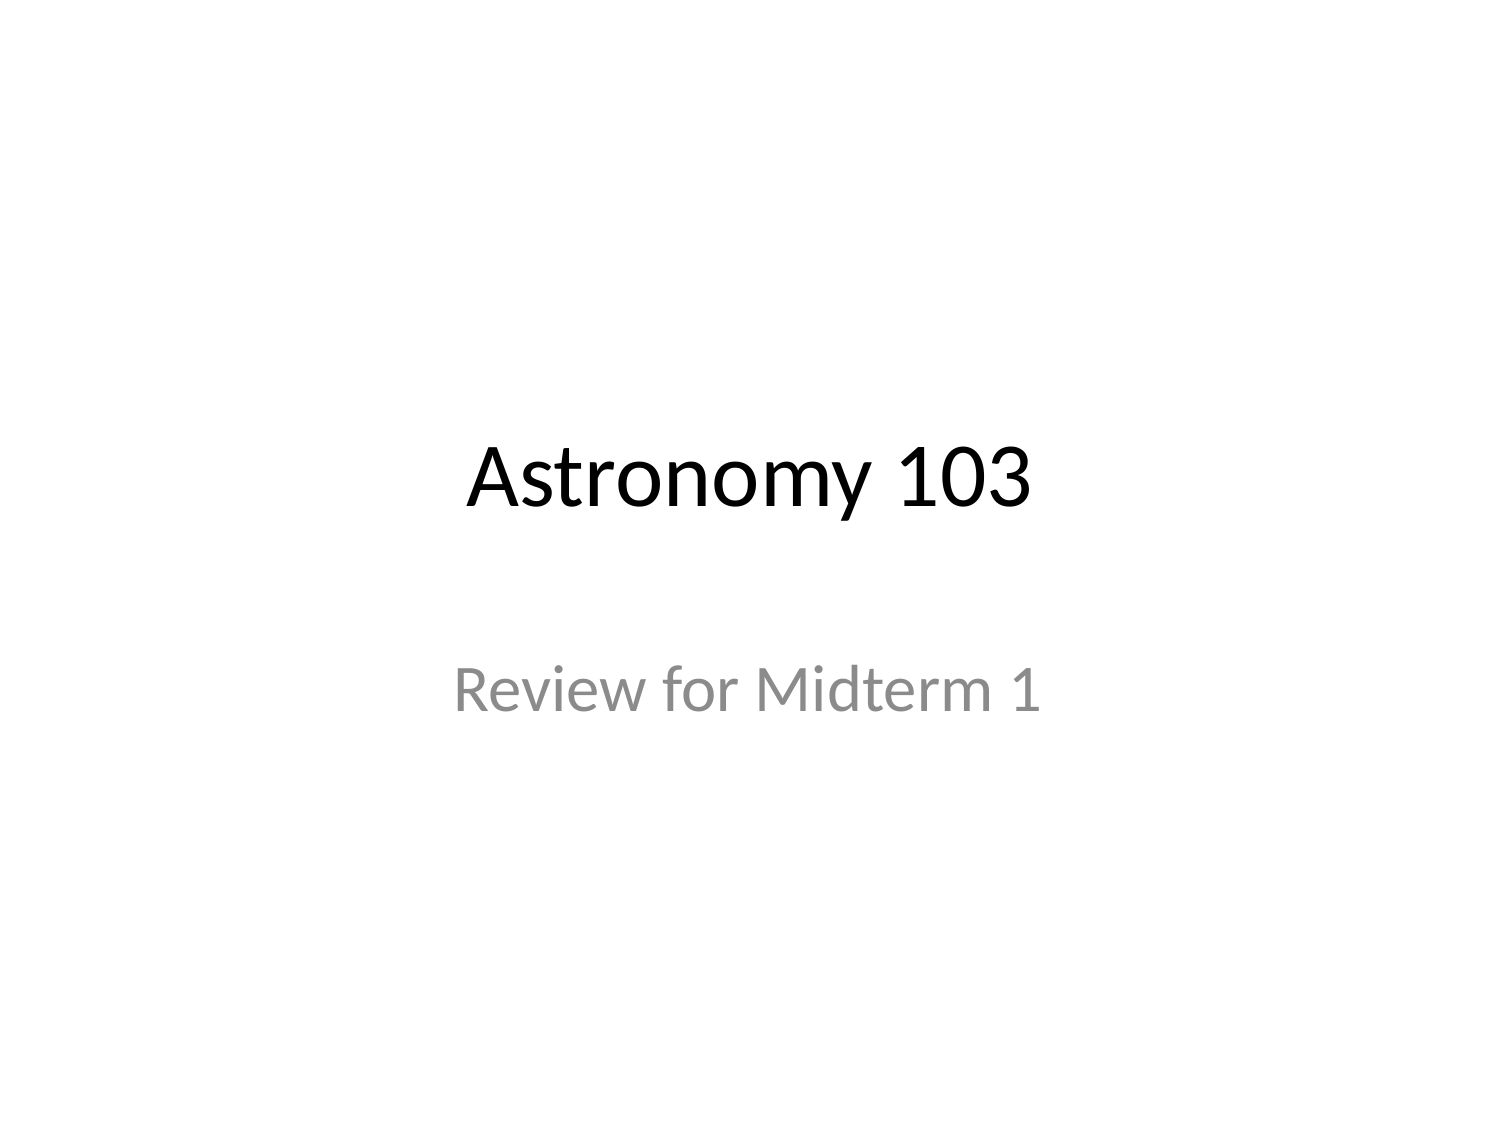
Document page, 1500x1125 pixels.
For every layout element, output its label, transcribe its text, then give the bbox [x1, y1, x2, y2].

subtitle Review for Midterm 1 [67, 637, 1429, 925]
title Astronomy 103 [112, 349, 1388, 591]
